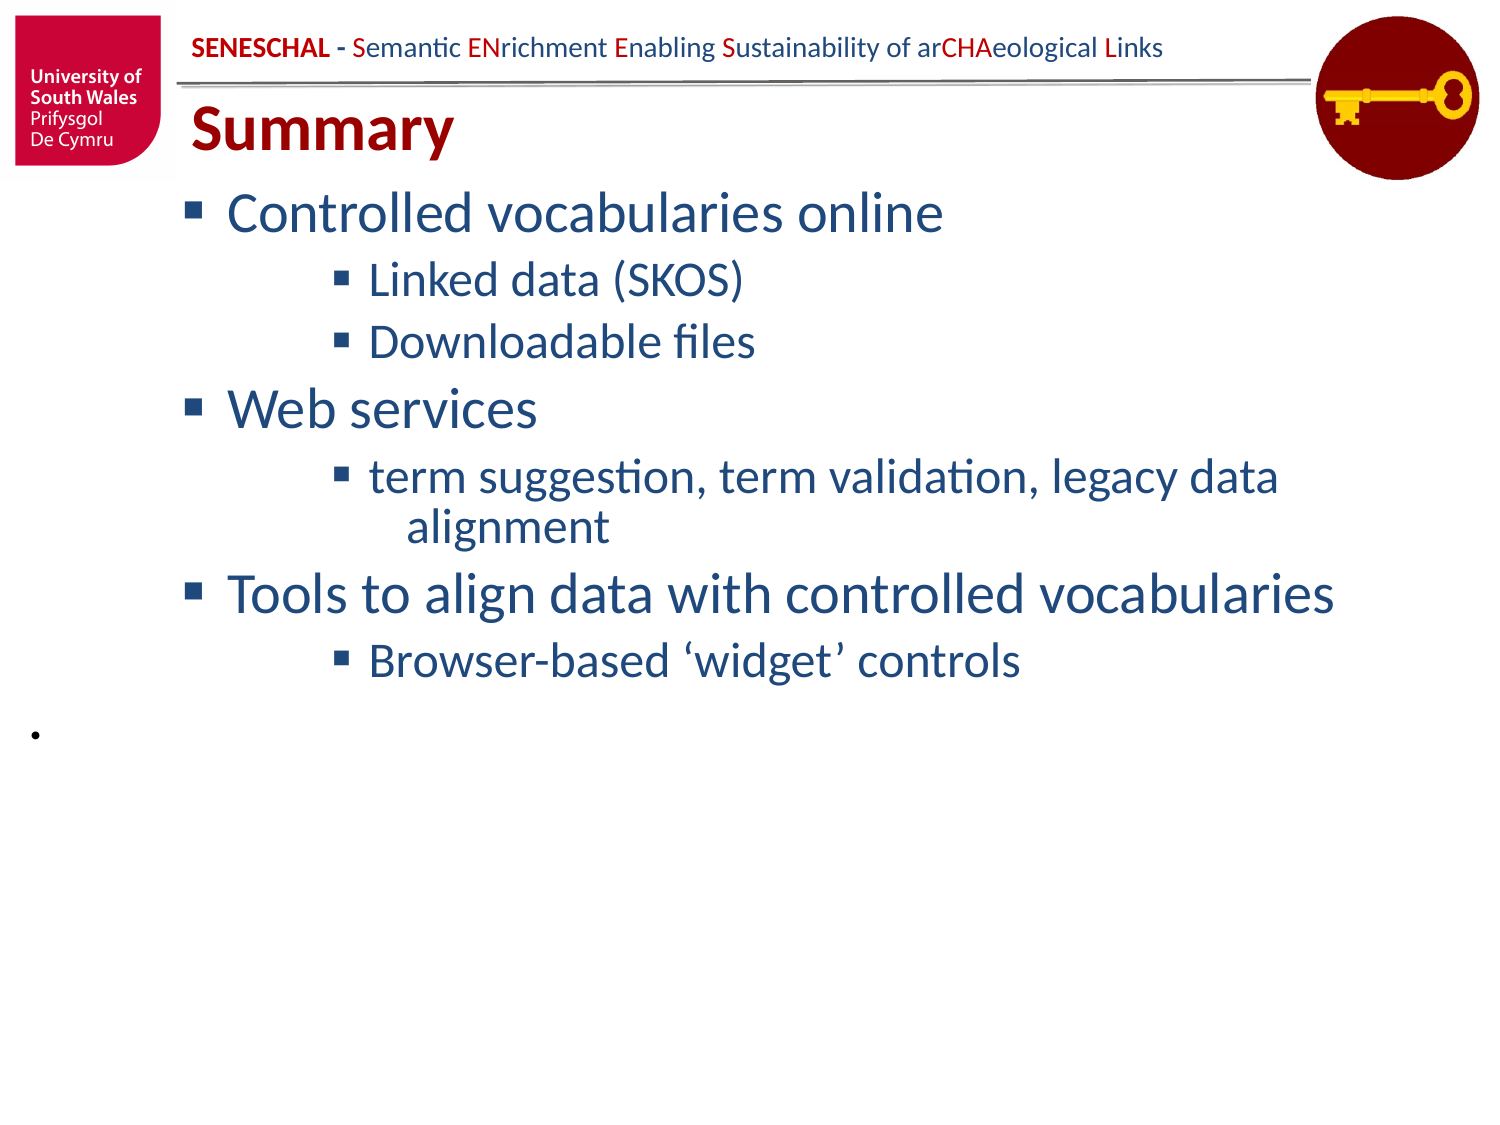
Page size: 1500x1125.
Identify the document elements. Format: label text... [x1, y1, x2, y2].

picture [1311, 12, 1484, 181]
picture [0, 0, 177, 182]
text_box SENESCHAL - Semantic ENrichment Enabling Sustainability of arCHAeological Links [176, 20, 1311, 80]
title Summary [176, 85, 1312, 181]
list Controlled vocabularies online Linked data (SKOS) Downloadable files Web services term suggestion, term validation, legacy data alignment Tools to align data with controlled vocabularies Browser-based ‘widget’ controls [15, 181, 1484, 890]
